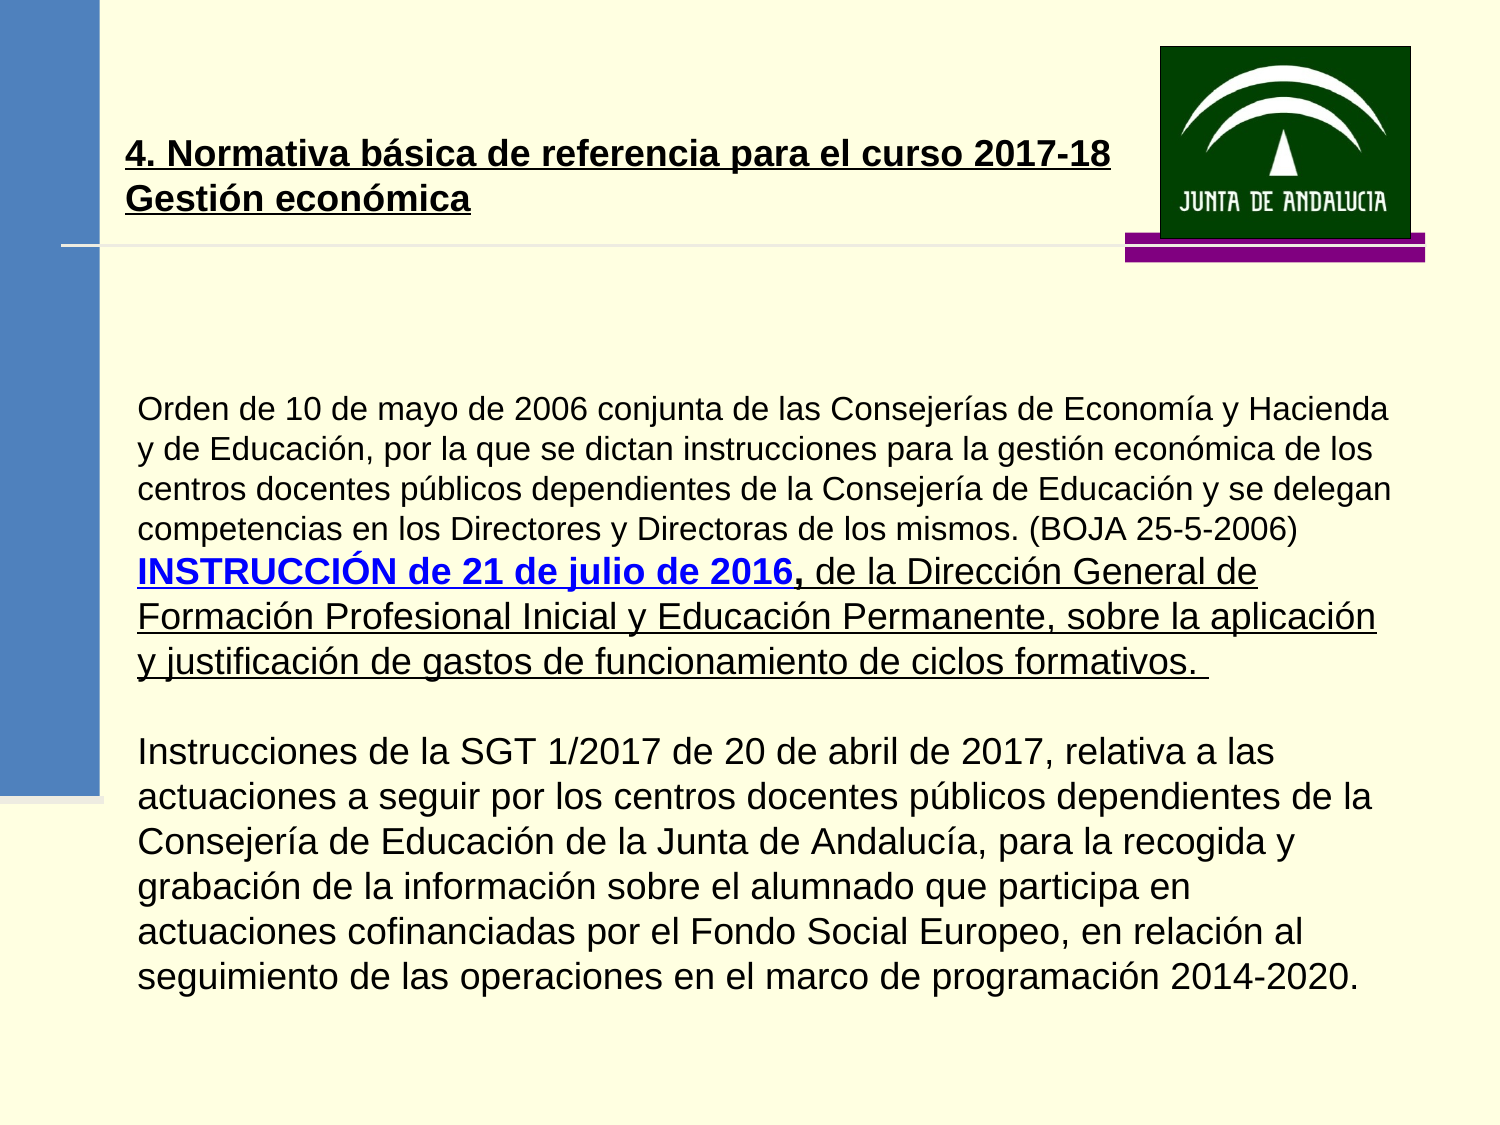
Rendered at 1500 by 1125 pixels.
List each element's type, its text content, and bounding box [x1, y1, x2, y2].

text_box 4. Normativa básica de referencia para el curso 2017-18 Gestión económica [124, 124, 1426, 313]
text_box Orden de 10 de mayo de 2006 conjunta de las Consejerías de Economía y Hacienda y de Educación, por la que se dictan instrucciones para la gestión económica de los centros docentes públicos dependientes de la Consejería de Educación y se delegan competencias en los Directores y Directoras de los mismos. (BOJA 25-5-2006) INSTRUCCIÓN de 21 de julio de 2016, de la Dirección General de Formación Profesional Inicial y Educación Permanente, sobre la aplicación y justificación de gastos de funcionamiento de ciclos formativos. Instrucciones de la SGT 1/2017 de 20 de abril de 2017, relativa a las actuaciones a seguir por los centros docentes públicos dependientes de la Consejería de Educación de la Junta de Andalucía, para la recogida y grabación de la información sobre el alumnado que participa en actuaciones cofinanciadas por el Fondo Social Europeo, en relación al seguimiento de las operaciones en el marco de programación 2014-2020. [137, 387, 1400, 999]
picture [1160, 46, 1410, 239]
